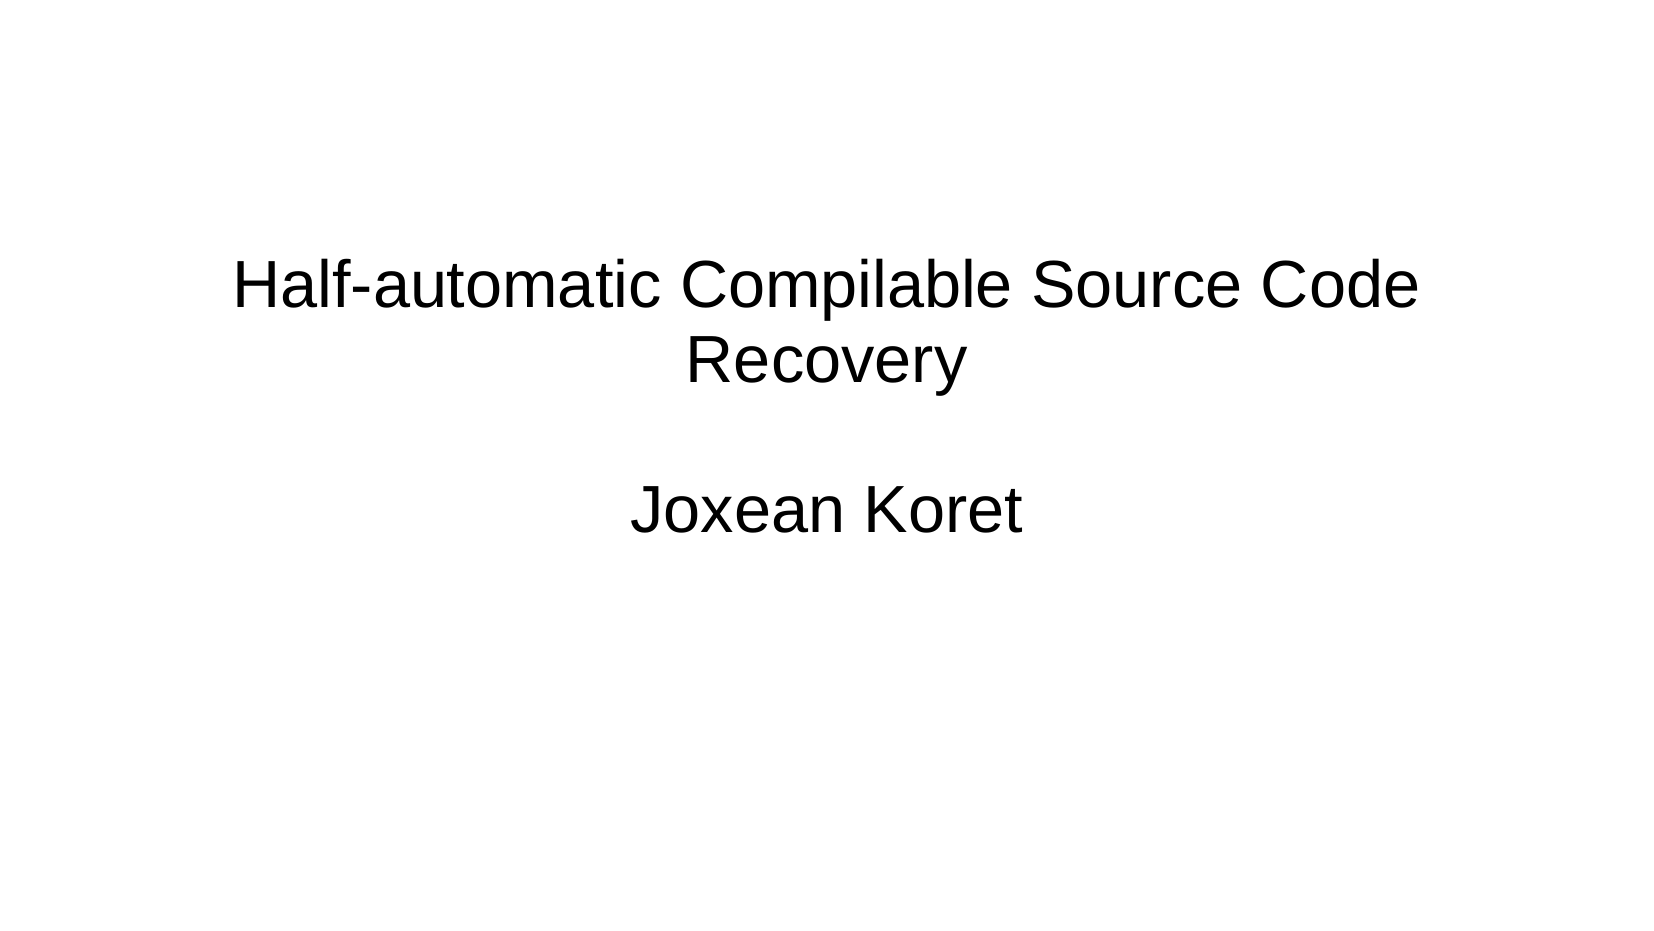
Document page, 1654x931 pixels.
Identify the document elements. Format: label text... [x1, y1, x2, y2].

subtitle Half-automatic Compilable Source Code Recovery Joxean Koret [82, 37, 1571, 757]
